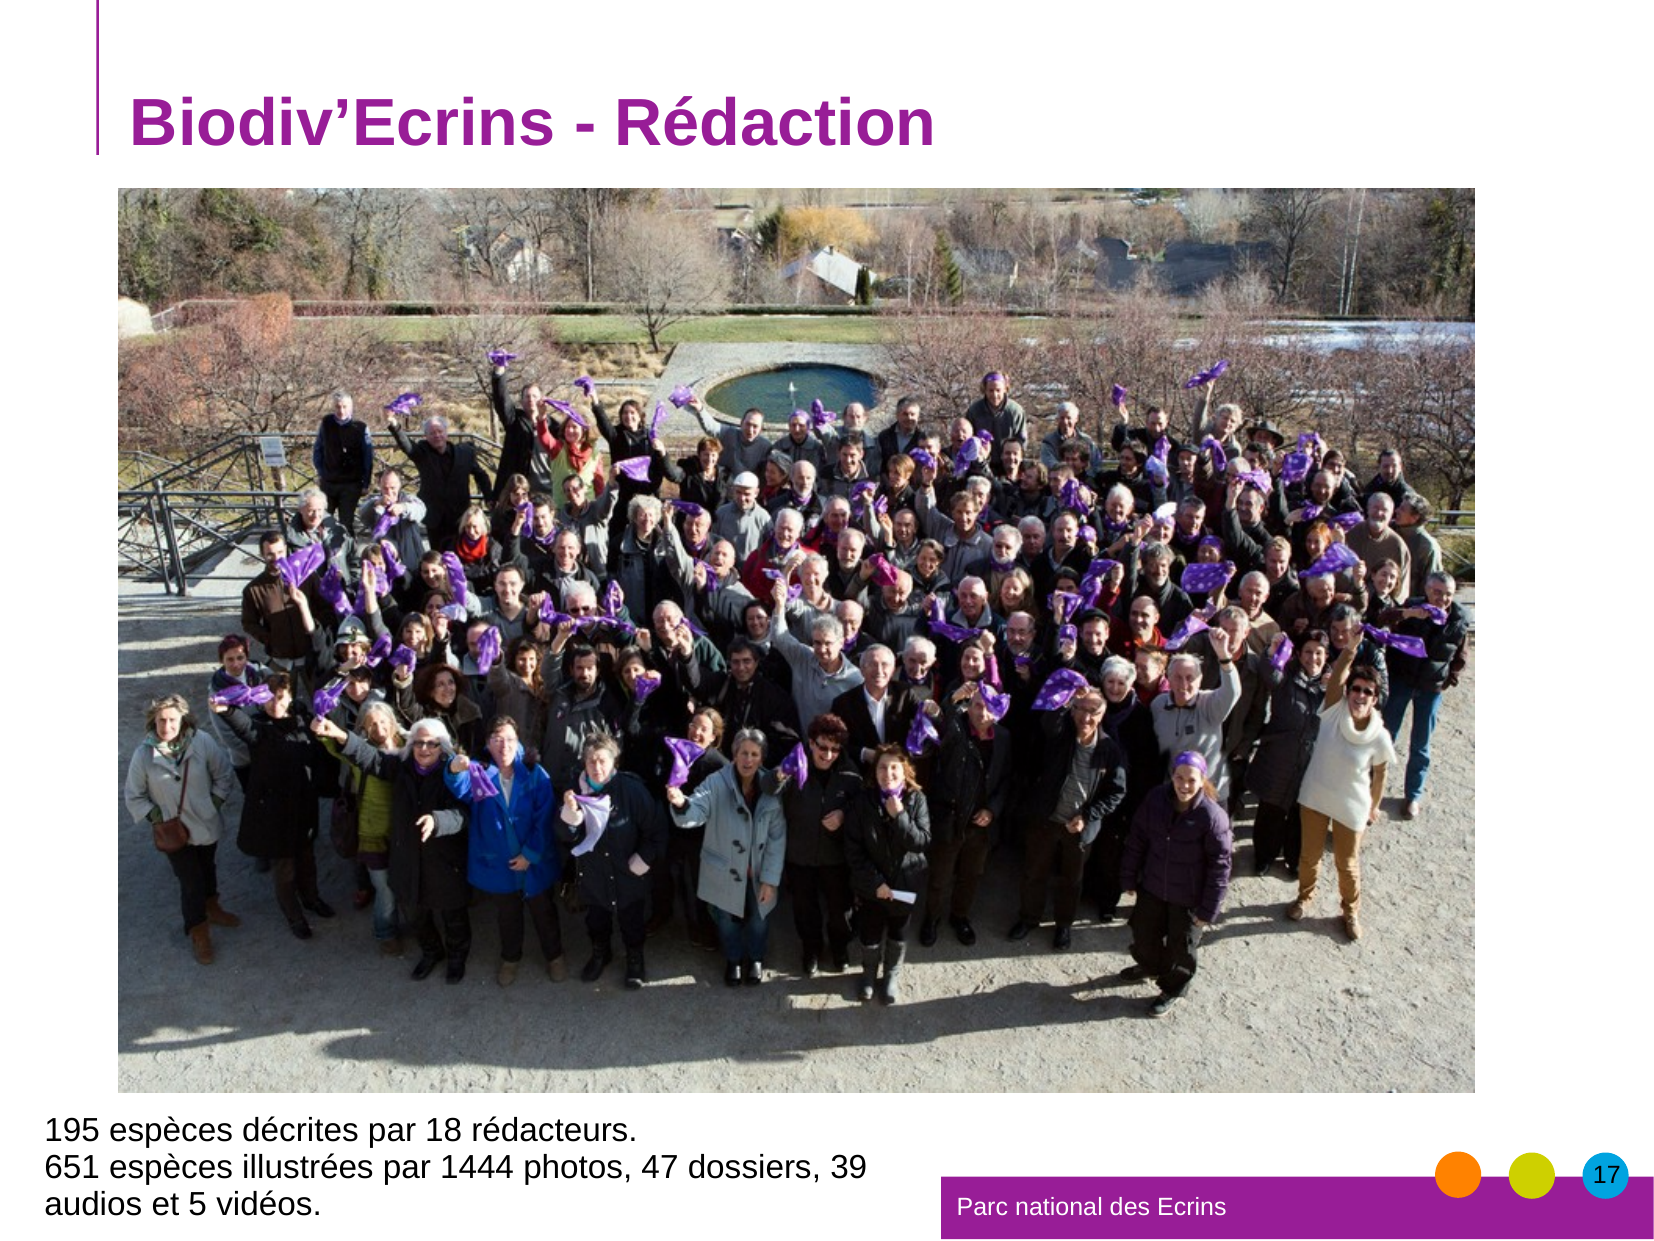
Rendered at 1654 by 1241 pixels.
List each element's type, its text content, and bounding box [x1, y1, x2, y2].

picture [118, 188, 1475, 1093]
title Biodiv’Ecrins - Rédaction [129, 11, 1619, 160]
text_box 195 espèces décrites par 18 rédacteurs. 651 espèces illustrées par 1444 photos, 47 dossiers, 39 audios et 5 vidéos. [29, 1104, 916, 1231]
